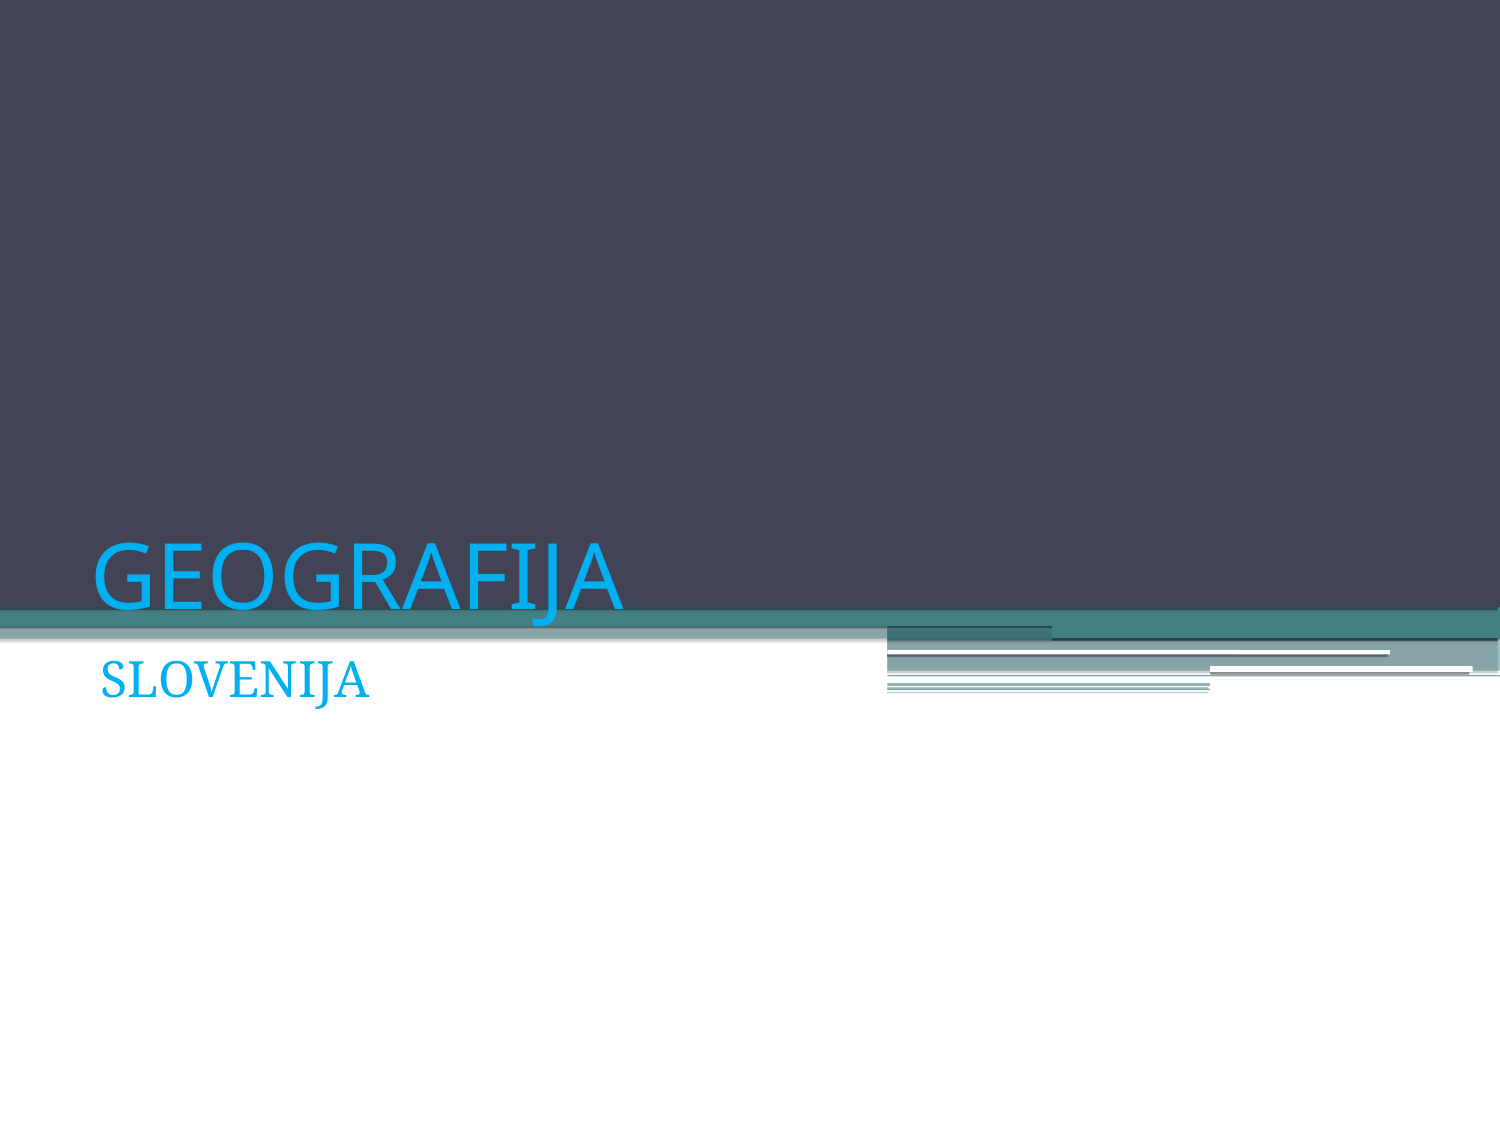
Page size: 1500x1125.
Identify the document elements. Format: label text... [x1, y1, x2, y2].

title GEOGRAFIJA [75, 394, 1463, 636]
subtitle SLOVENIJA [75, 639, 888, 928]
